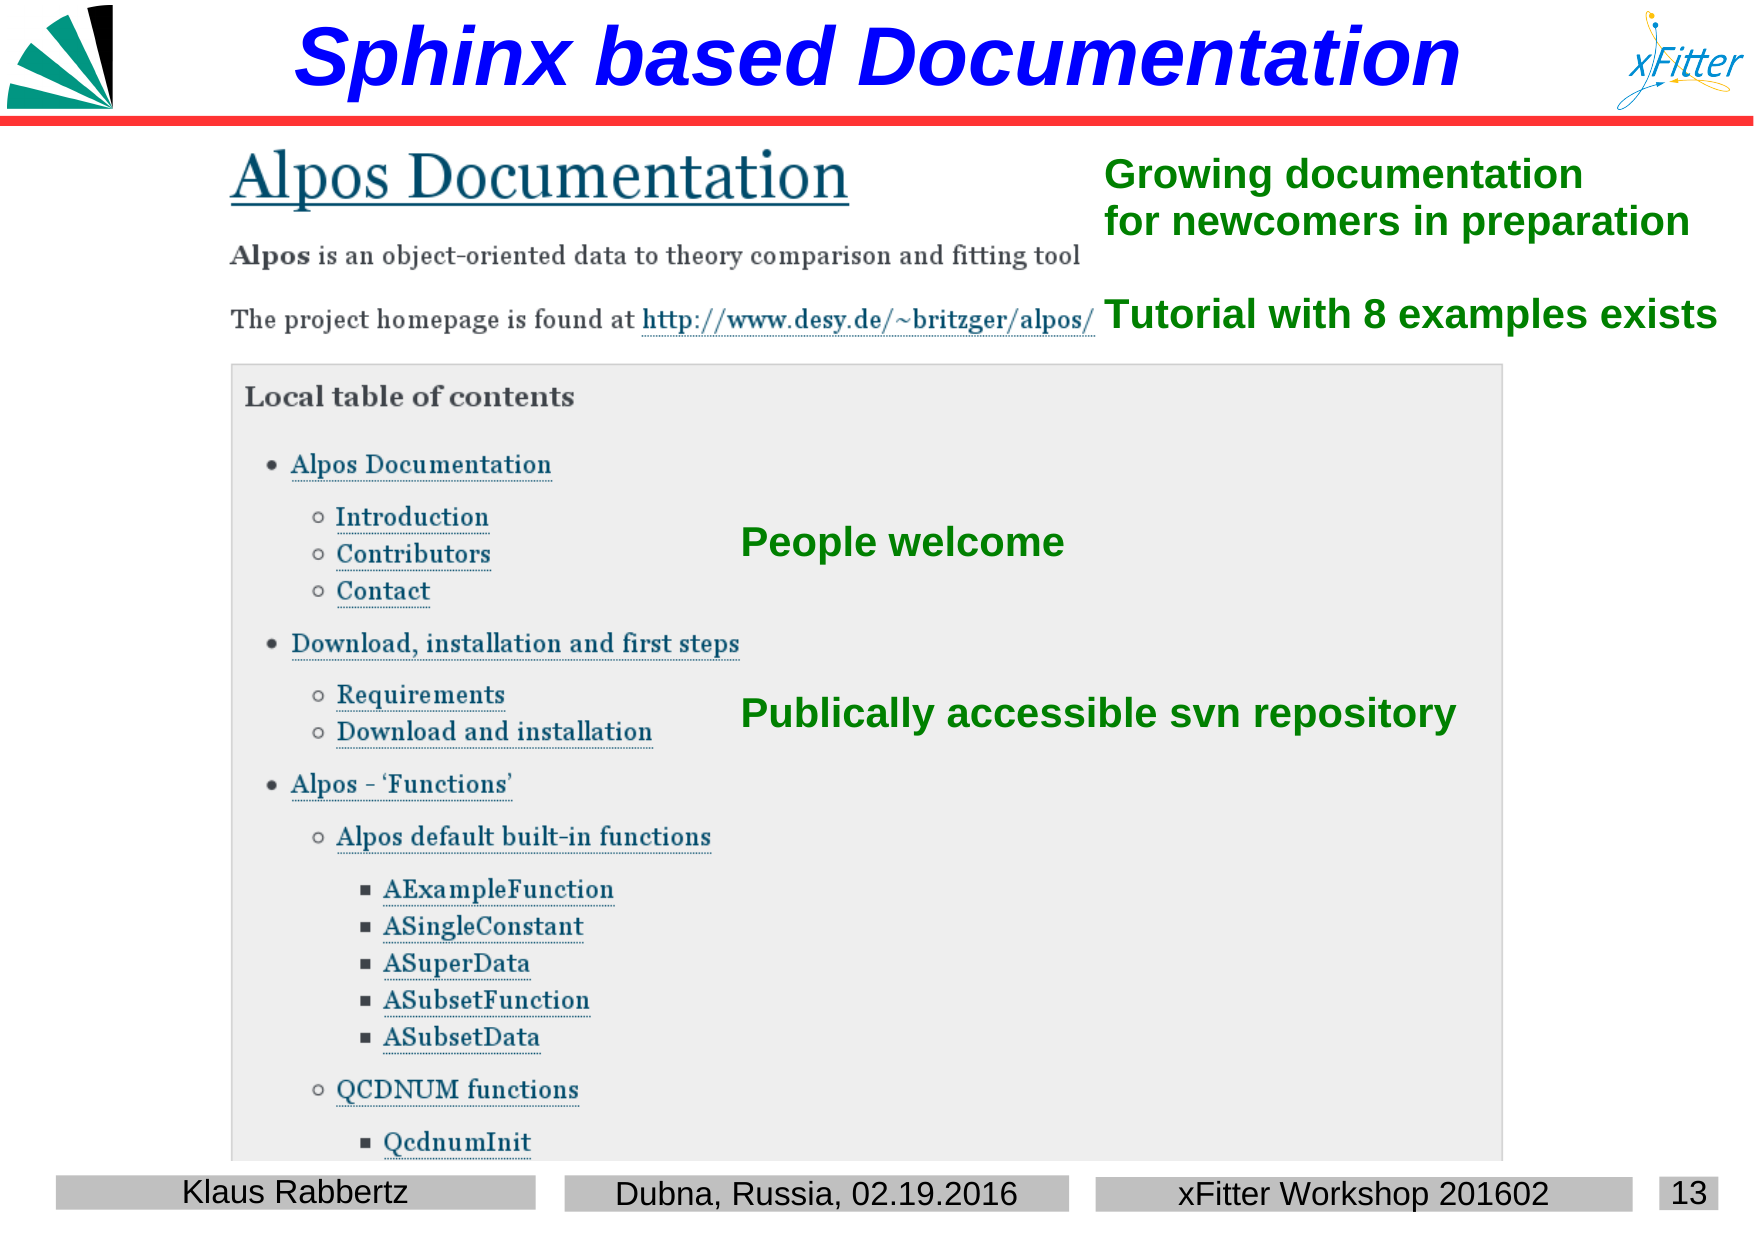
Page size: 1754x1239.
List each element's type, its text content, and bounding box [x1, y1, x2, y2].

picture [1629, 11, 1744, 110]
text_box Growing documentation for newcomers in preparation Tutorial with 8 examples exists [1092, 145, 1729, 346]
title Sphinx based Documentation [129, 0, 1629, 114]
picture [7, 5, 113, 110]
text_box People welcome [728, 512, 1079, 572]
picture [200, 128, 1533, 1161]
text_box Publically accessible svn repository [728, 683, 1467, 743]
